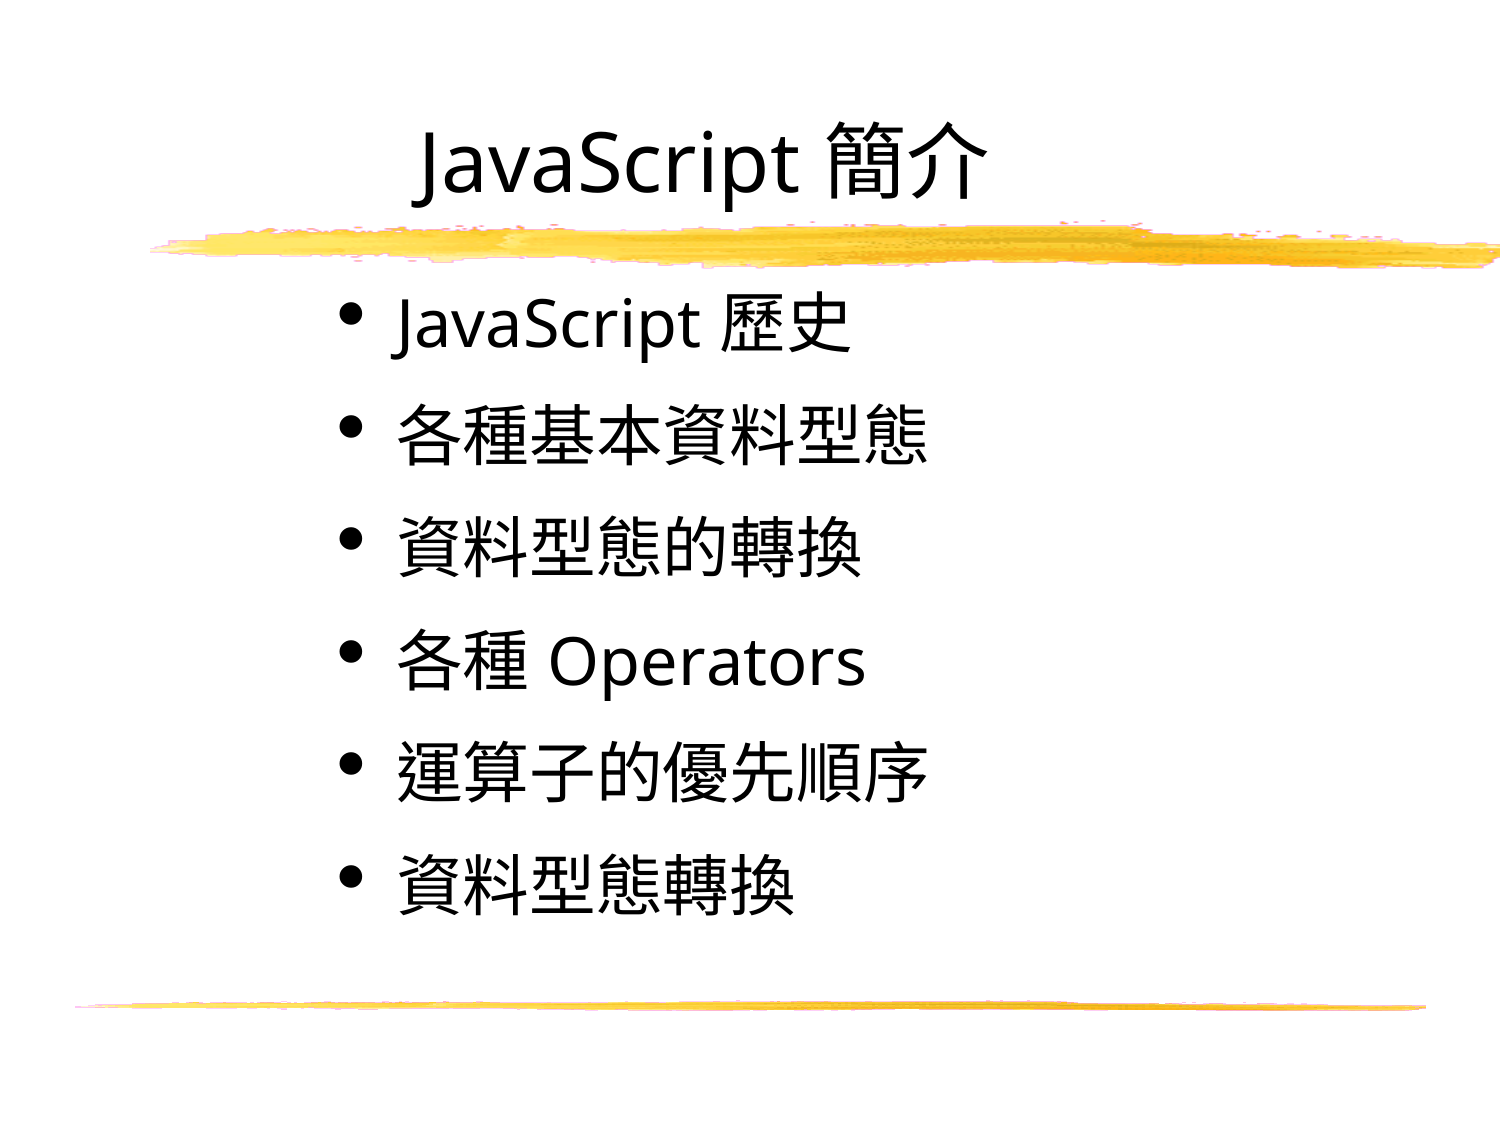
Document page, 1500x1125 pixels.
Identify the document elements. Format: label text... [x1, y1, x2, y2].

picture [75, 999, 1426, 1013]
title JavaScript簡介 [66, 37, 1342, 225]
picture [150, 215, 1500, 279]
list JavaScript歷史 各種基本資料型態 資料型態的轉換 各種Operators 運算子的優先順序 資料型態轉換 [324, 261, 1276, 984]
